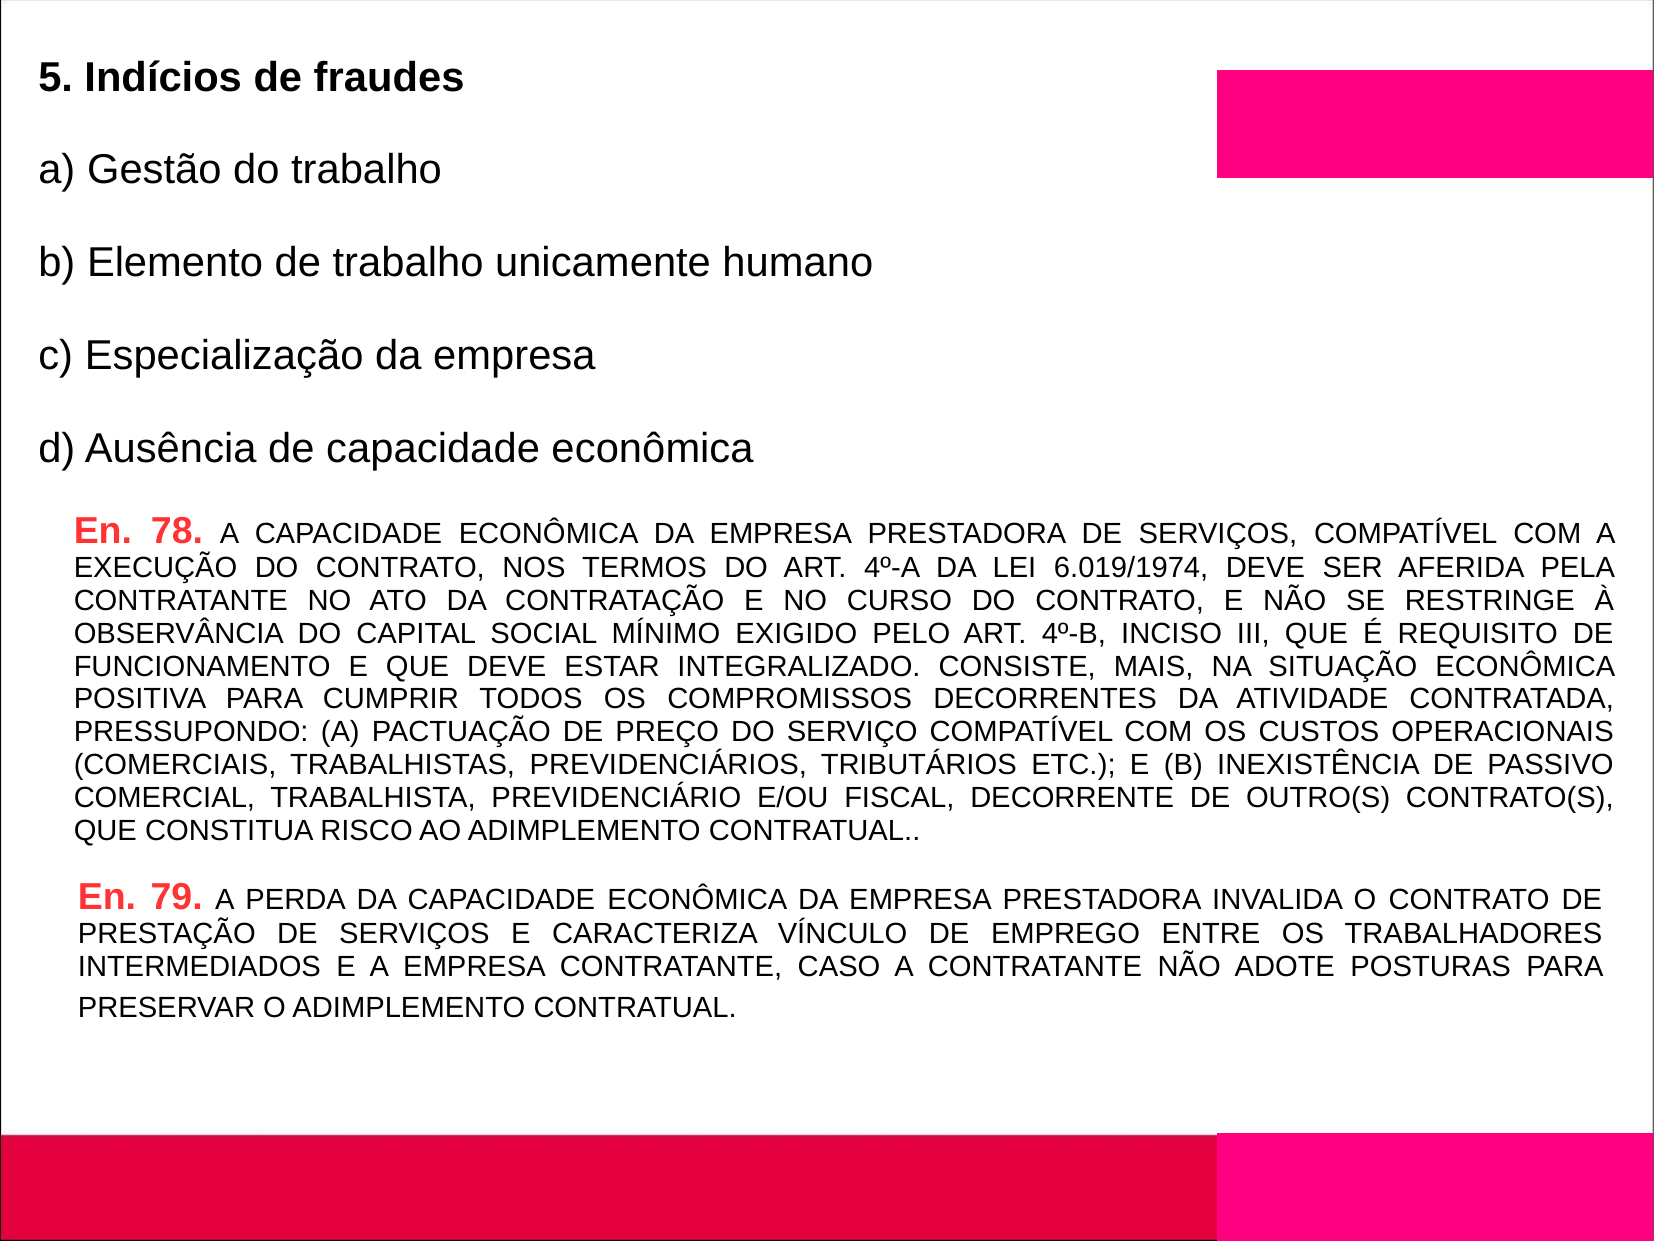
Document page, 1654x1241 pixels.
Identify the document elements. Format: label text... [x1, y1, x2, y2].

text_box 5. Indícios de fraudes a) Gestão do trabalho b) Elemento de trabalho unicamente humano c) Especialização da empresa d) Ausência de capacidade econômica [23, 0, 1583, 484]
picture [0, 0, 1654, 1241]
text_box En. 79. A PERDA DA CAPACIDADE ECONÔMICA DA EMPRESA PRESTADORA INVALIDA O CONTRATO DE PRESTAÇÃO DE SERVIÇOS E CARACTERIZA VÍNCULO DE EMPREGO ENTRE OS TRABALHADORES INTERMEDIADOS E A EMPRESA CONTRATANTE, CASO A CONTRATANTE NÃO ADOTE POSTURAS PARA PRESERVAR O ADIMPLEMENTO CONTRATUAL. [63, 868, 1619, 1094]
text_box En. 78. A CAPACIDADE ECONÔMICA DA EMPRESA PRESTADORA DE SERVIÇOS, COMPATÍVEL COM A EXECUÇÃO DO CONTRATO, NOS TERMOS DO ART. 4º-A DA LEI 6.019/1974, DEVE SER AFERIDA PELA CONTRATANTE NO ATO DA CONTRATAÇÃO E NO CURSO DO CONTRATO, E NÃO SE RESTRINGE À OBSERVÂNCIA DO CAPITAL SOCIAL MÍNIMO EXIGIDO PELO ART. 4º-B, INCISO III, QUE É REQUISITO DE FUNCIONAMENTO E QUE DEVE ESTAR INTEGRALIZADO. CONSISTE, MAIS, NA SITUAÇÃO ECONÔMICA POSITIVA PARA CUMPRIR TODOS OS COMPROMISSOS DECORRENTES DA ATIVIDADE CONTRATADA, PRESSUPONDO: (A) PACTUAÇÃO DE PREÇO DO SERVIÇO COMPATÍVEL COM OS CUSTOS OPERACIONAIS (COMERCIAIS, TRABALHISTAS, PREVIDENCIÁRIOS, TRIBUTÁRIOS ETC.); E (B) INEXISTÊNCIA DE PASSIVO COMERCIAL, TRABALHISTA, PREVIDENCIÁRIO E/OU FISCAL, DECORRENTE DE OUTRO(S) CONTRATO(S), QUE CONSTITUA RISCO AO ADIMPLEMENTO CONTRATUAL.. [59, 501, 1630, 857]
